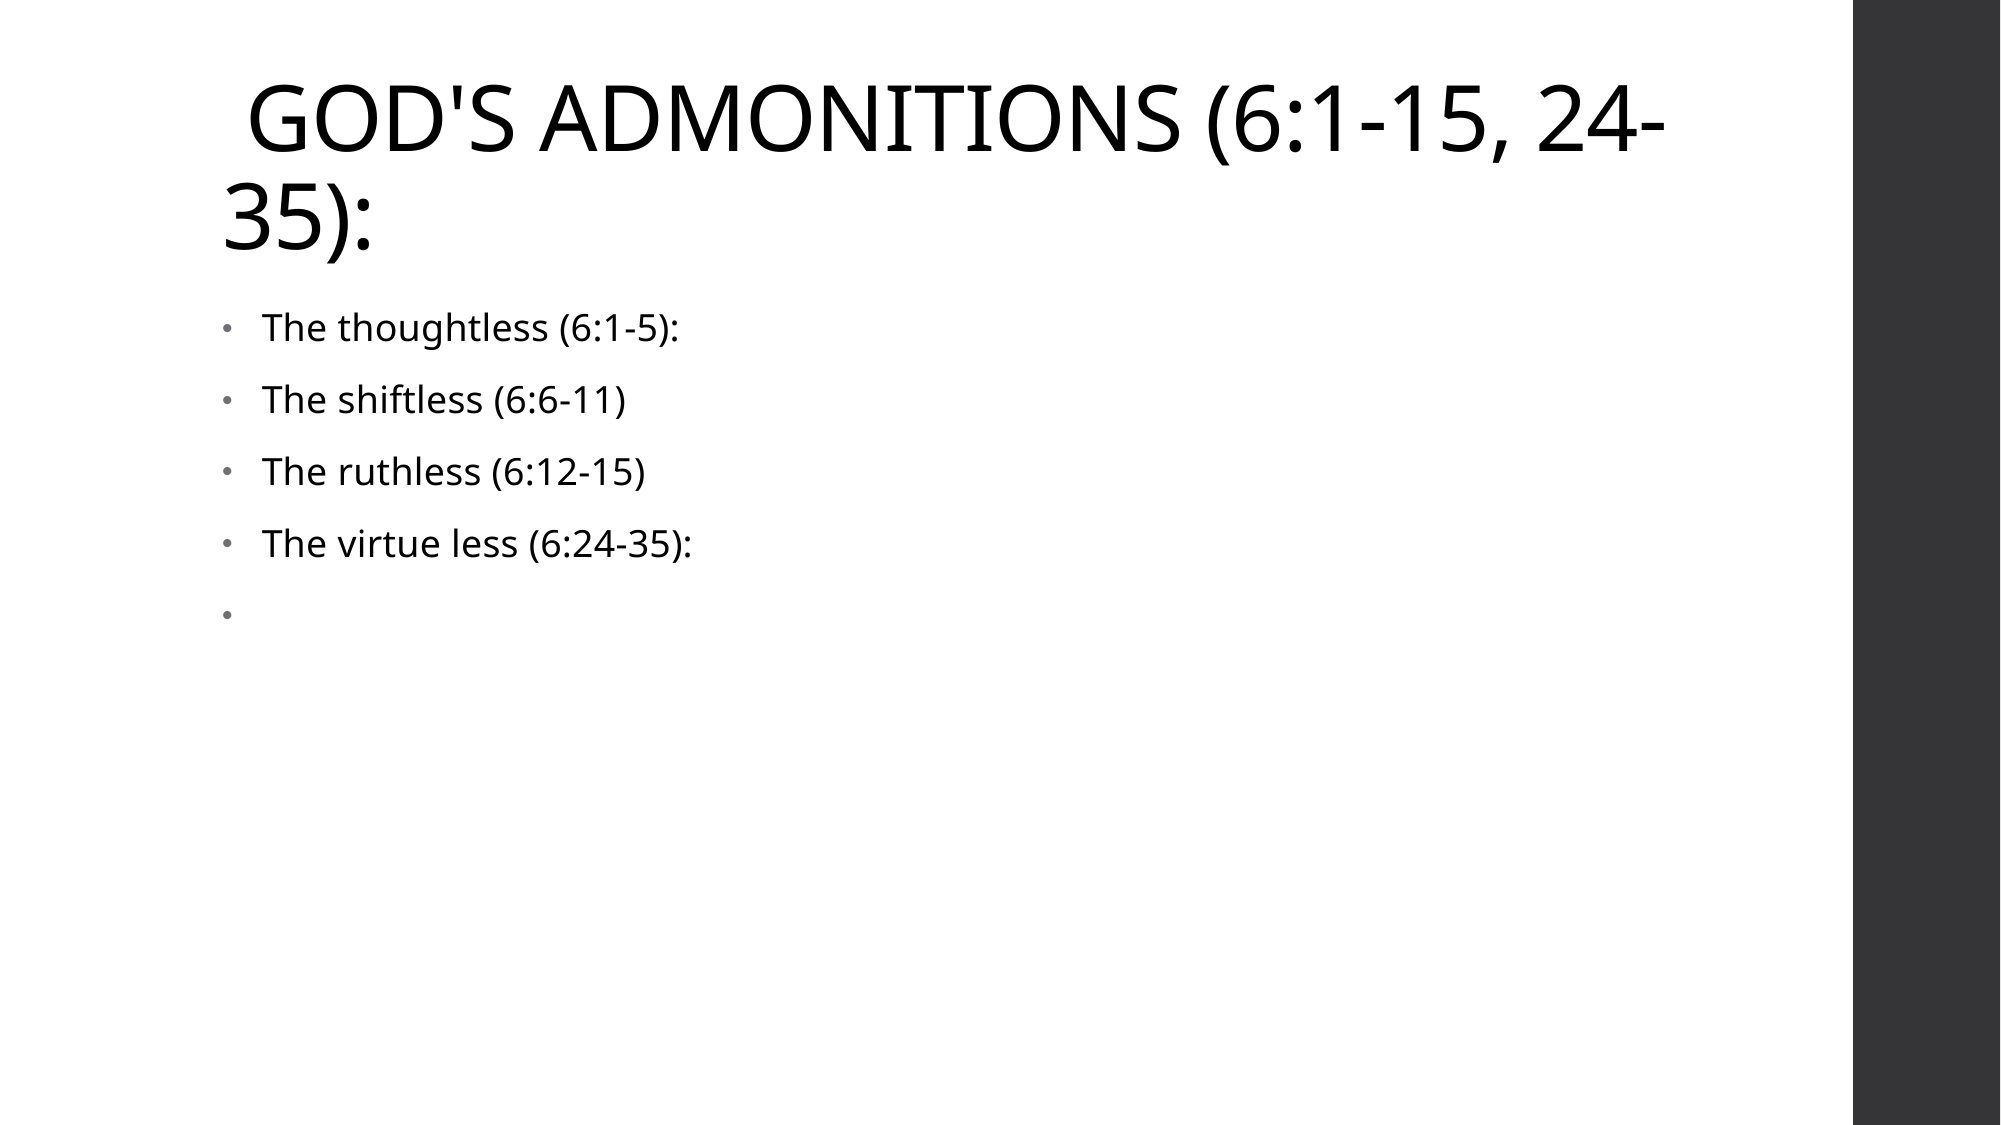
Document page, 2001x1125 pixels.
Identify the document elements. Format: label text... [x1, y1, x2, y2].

title GOD'S ADMONITIONS (6:1-15, 24-35): [206, 60, 1797, 278]
list The thoughtless (6:1-5): The shiftless (6:6-11) The ruthless (6:12-15) The virtue less (6:24-35): [206, 299, 1617, 1014]
